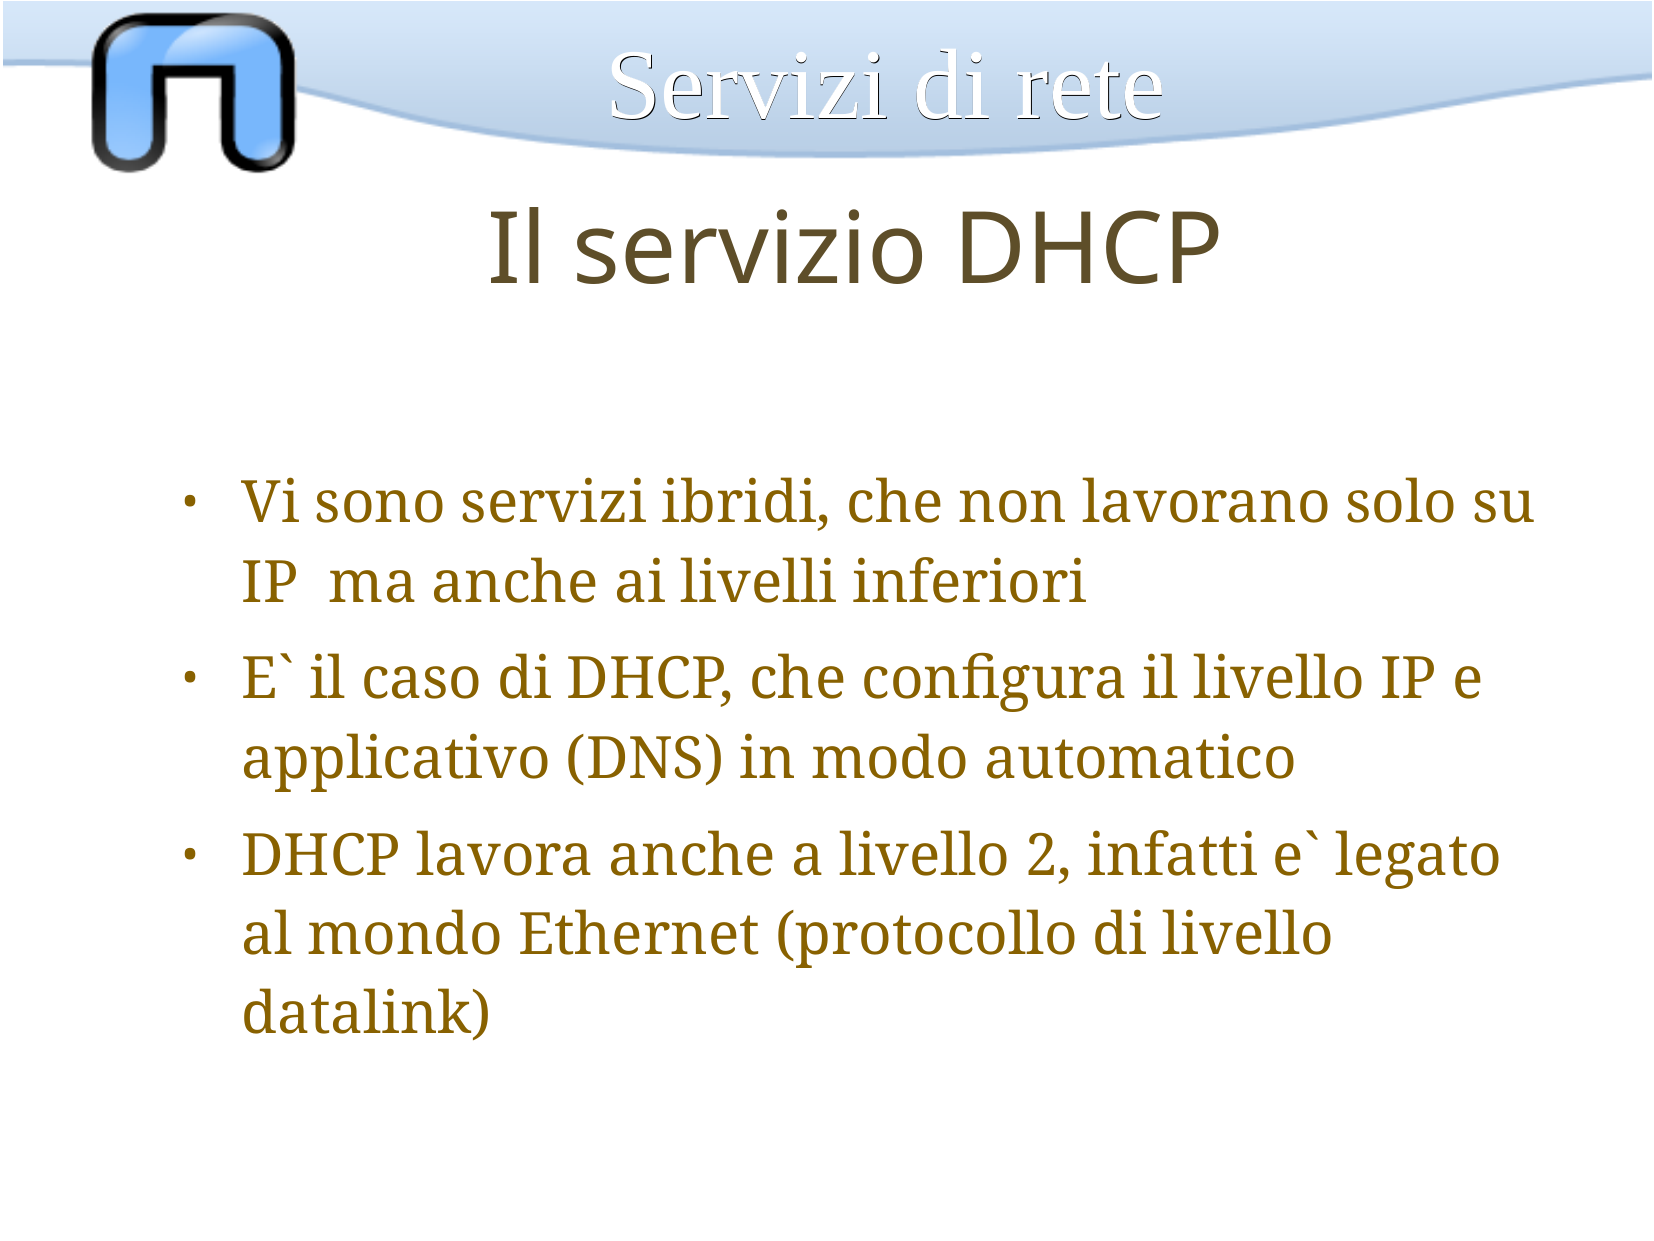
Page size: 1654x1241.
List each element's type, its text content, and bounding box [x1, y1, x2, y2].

text_box Servizi di rete [590, 29, 1182, 82]
title Il servizio DHCP [147, 82, 1565, 408]
list Vi sono servizi ibridi, che non lavorano solo su IP ma anche ai livelli inferiori E` il caso di DHCP, che configura il livello IP e applicativo (DNS) in modo automatico DHCP lavora anche a livello 2, infatti e` legato al mondo Ethernet (protocollo di livello datalink) [147, 460, 1565, 1241]
picture [0, 0, 1654, 1241]
